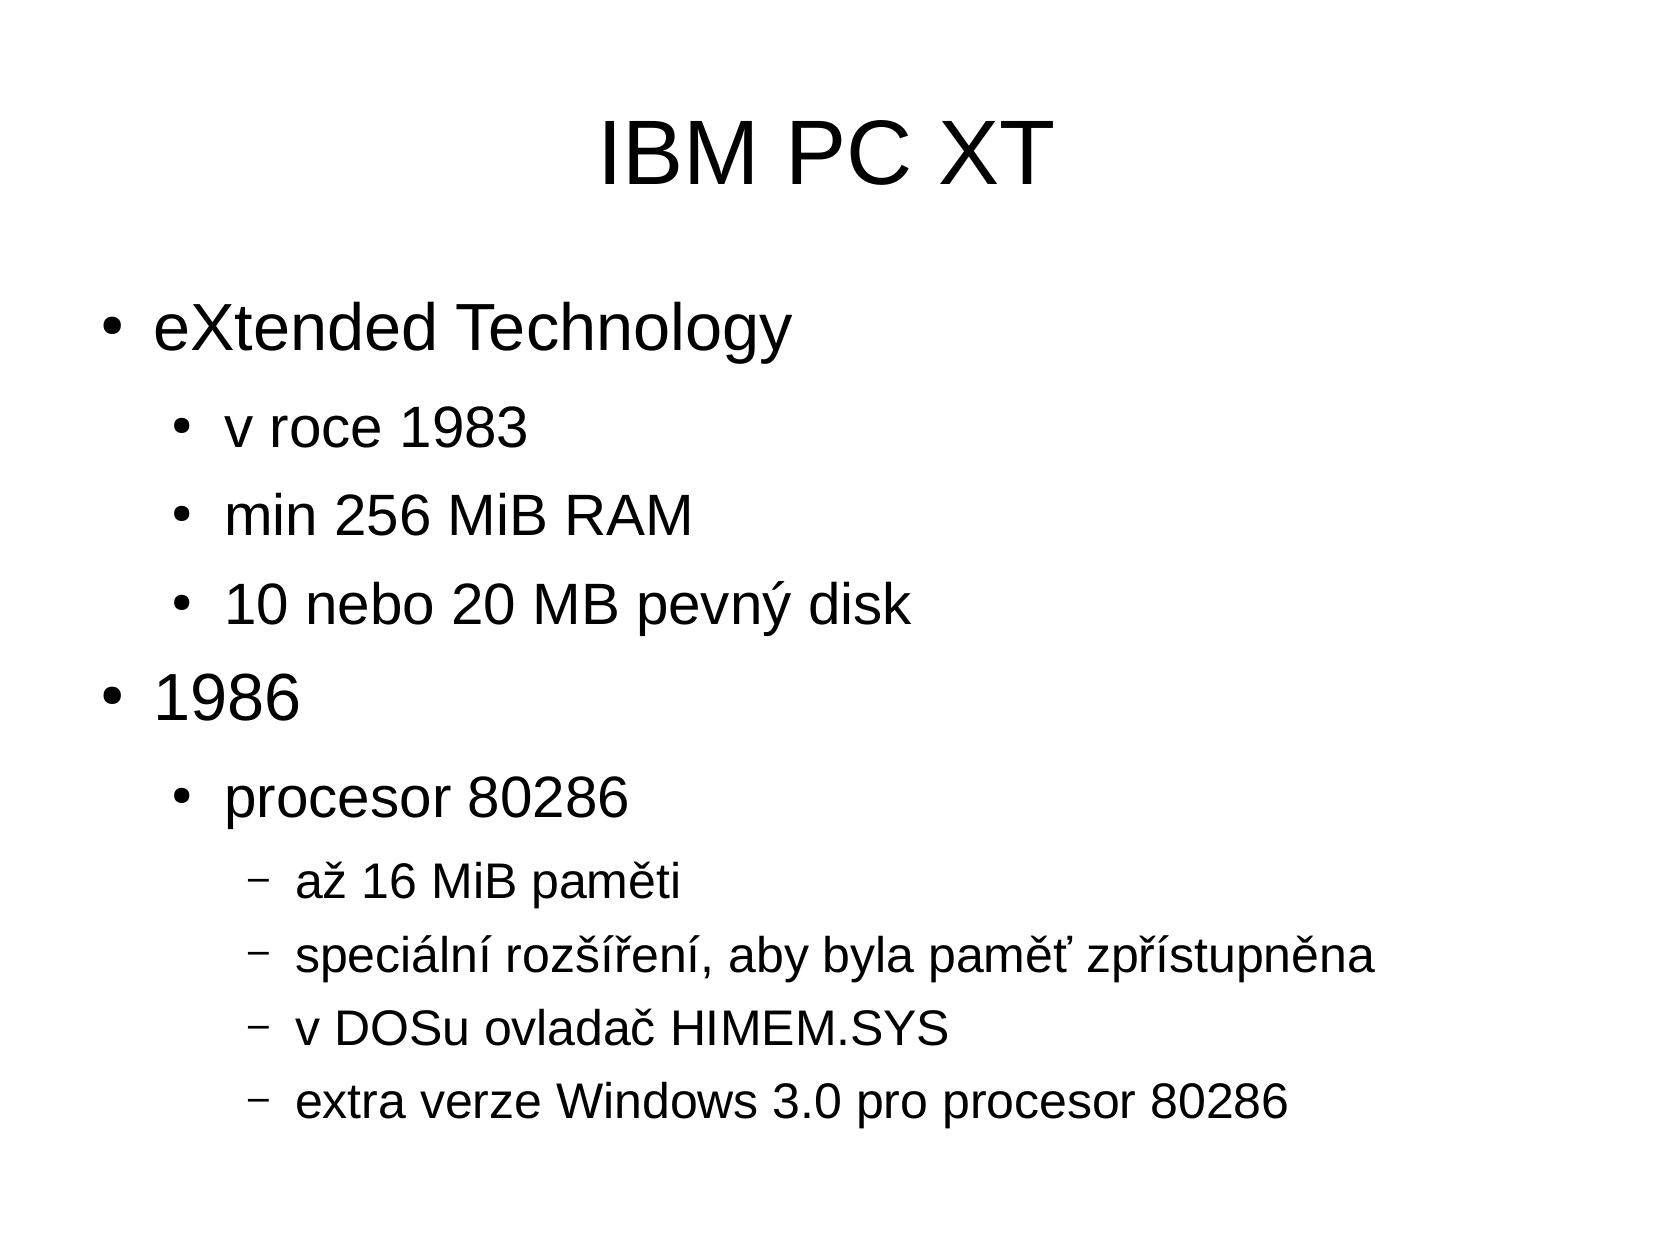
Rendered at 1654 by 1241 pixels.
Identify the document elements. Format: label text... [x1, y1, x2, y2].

list eXtended Technology v roce 1983 min 256 MiB RAM 10 nebo 20 MB pevný disk 1986 procesor 80286 až 16 MiB paměti speciální rozšíření, aby byla paměť zpřístupněna v DOSu ovladač HIMEM.SYS extra verze Windows 3.0 pro procesor 80286 [82, 290, 1571, 1130]
title IBM PC XT [82, 49, 1571, 257]
